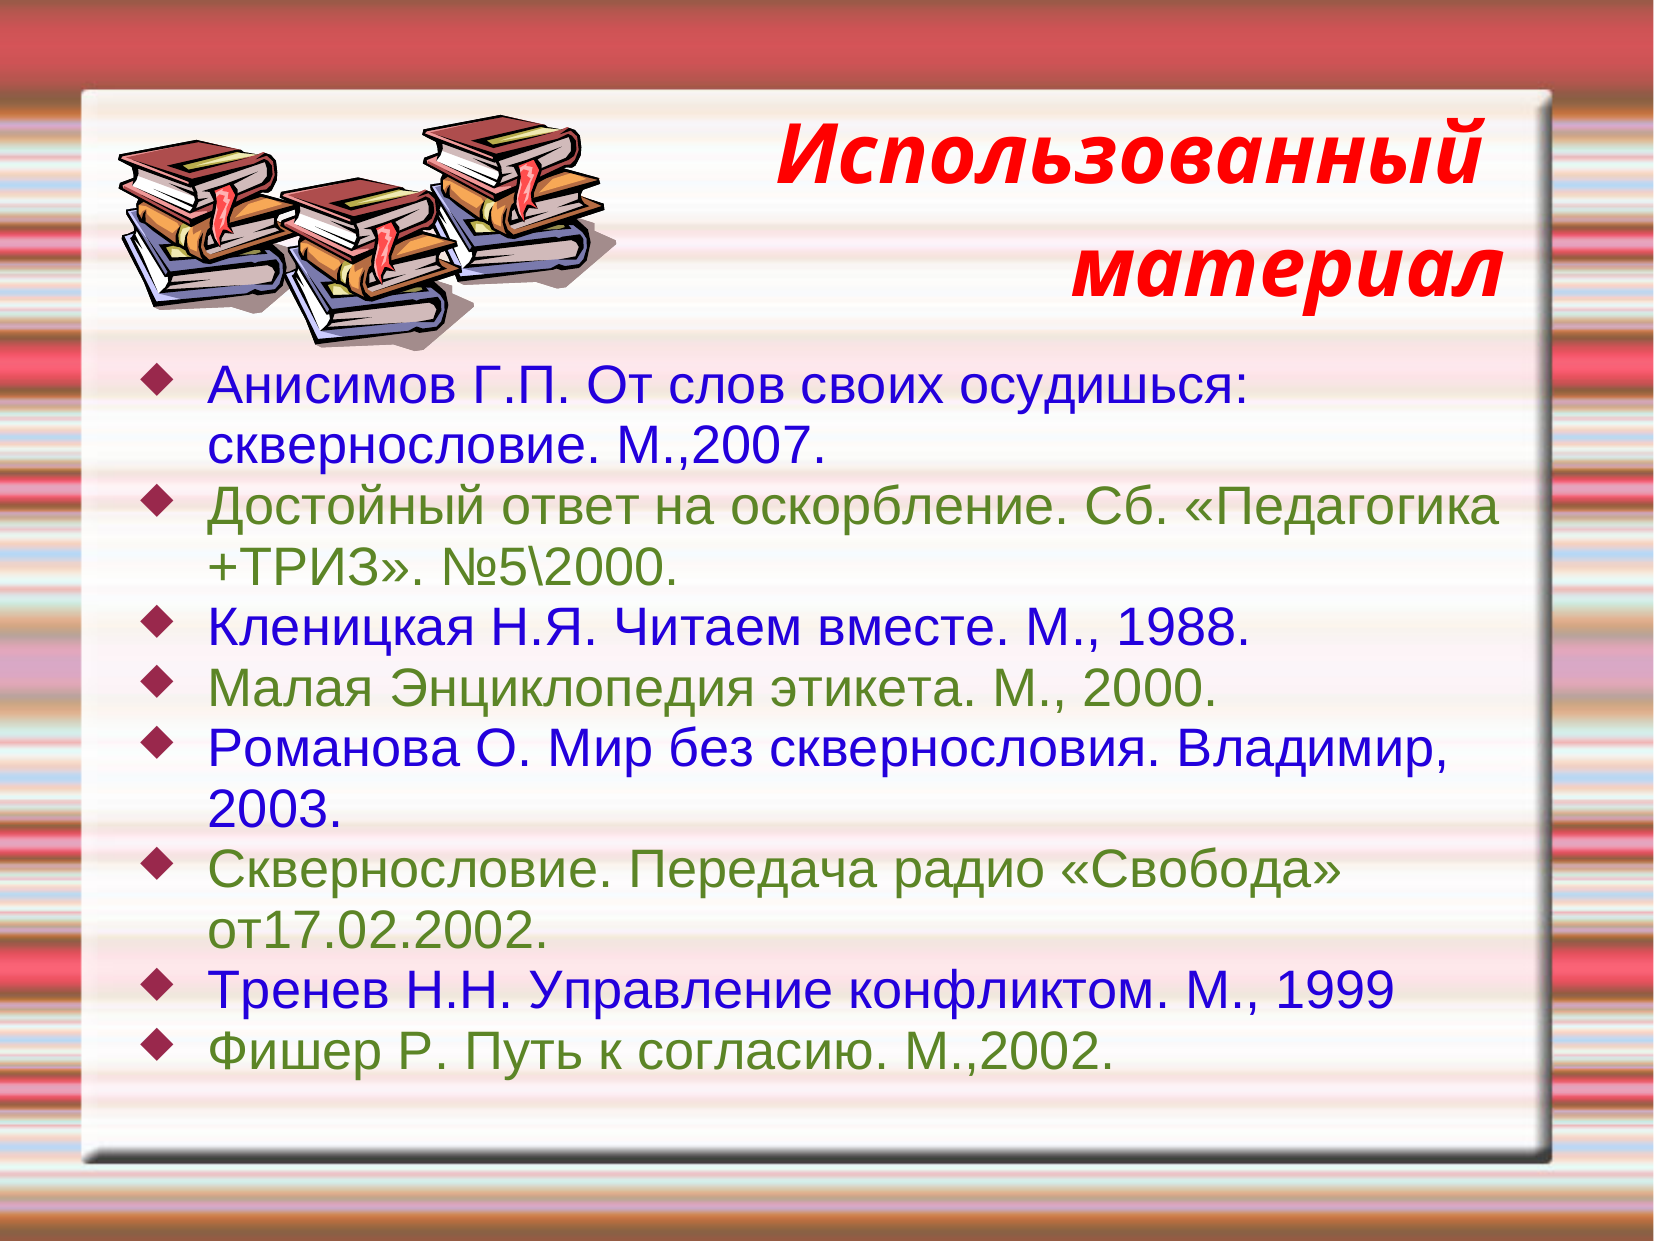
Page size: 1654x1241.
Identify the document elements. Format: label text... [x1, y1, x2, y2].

title Использованный материал [93, 90, 1506, 325]
picture [0, 0, 1654, 1241]
list Анисимов Г.П. От слов своих осудишься: сквернословие. М.,2007. Достойный ответ на оскорбление. Сб. «Педагогика +ТРИЗ». №5\2000. Кленицкая Н.Я. Читаем вместе. М., 1988. Малая Энциклопедия этикета. М., 2000. Романова О. Мир без сквернословия. Владимир, 2003. Сквернословие. Передача радио «Свобода» от17.02.2002. Тренев Н.Н. Управление конфликтом. М., 1999 Фишер Р. Путь к согласию. М.,2002. [124, 354, 1506, 1136]
